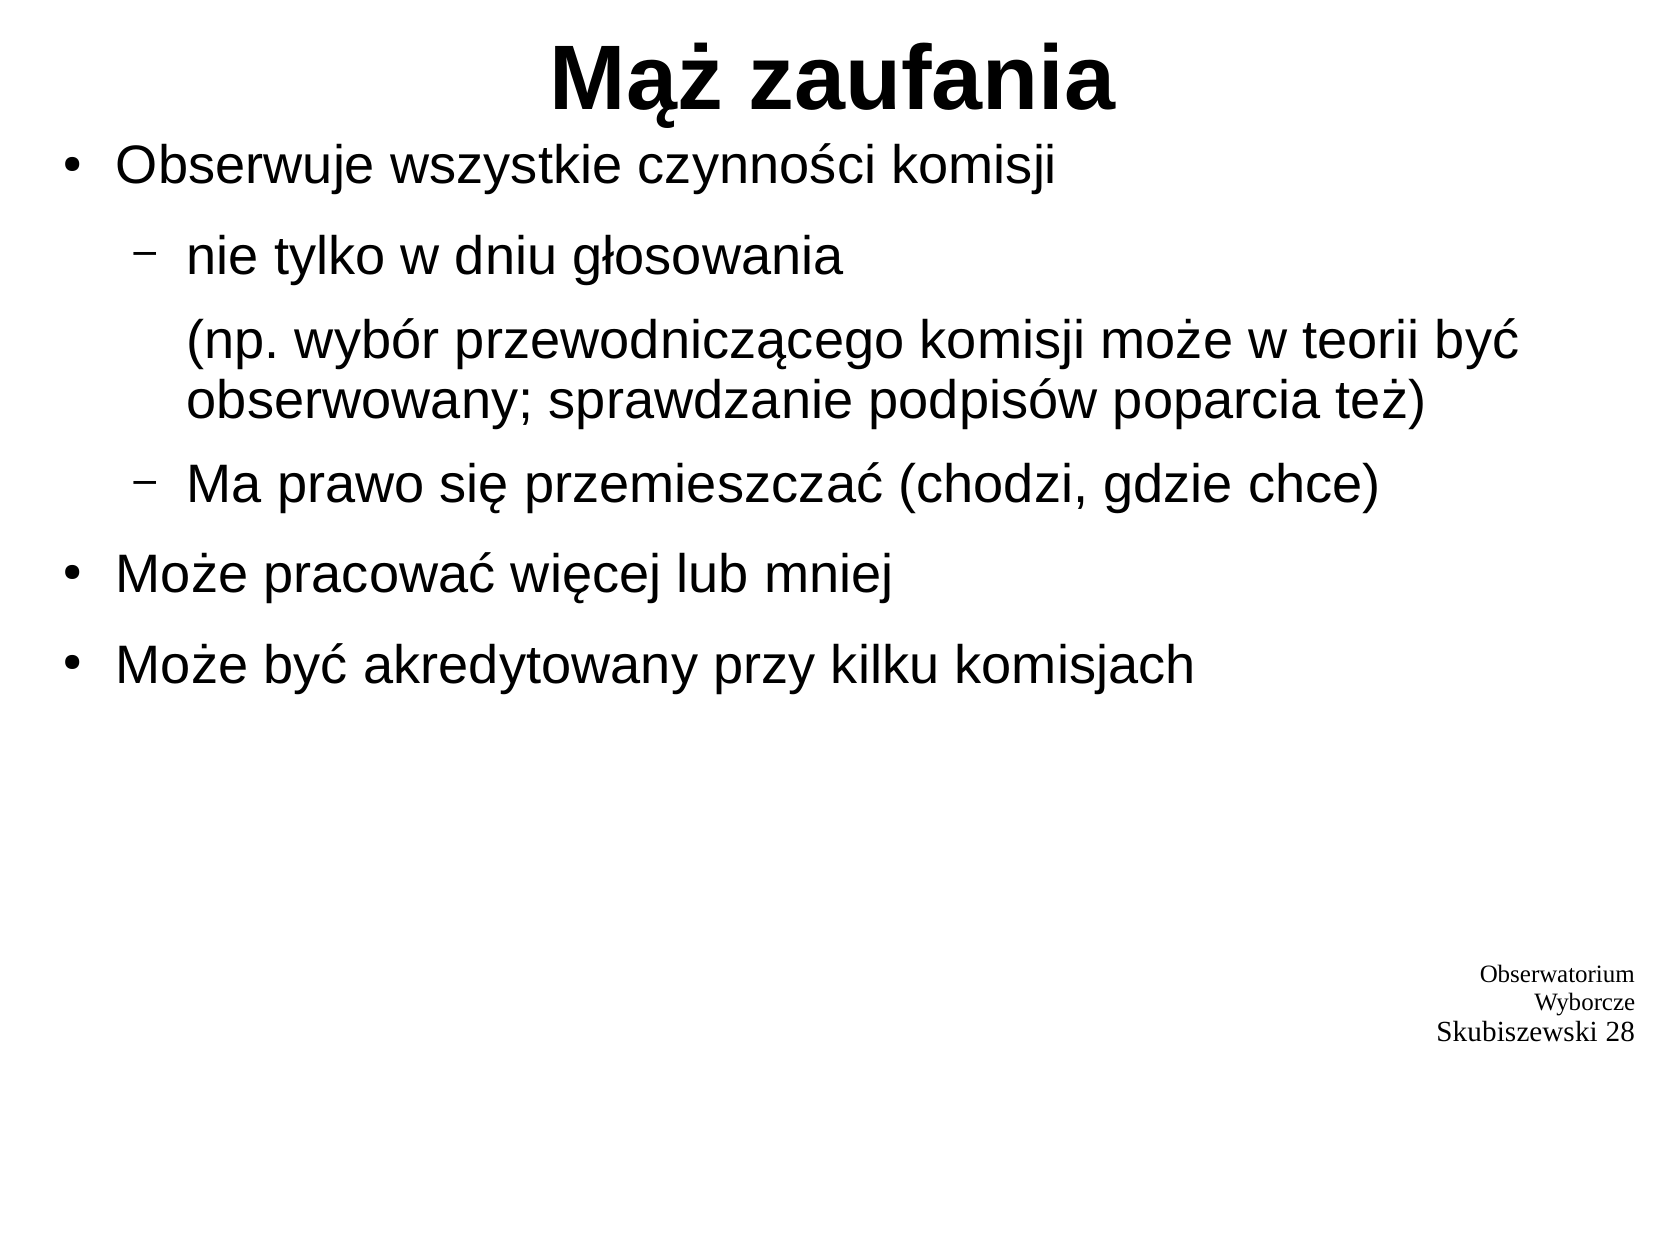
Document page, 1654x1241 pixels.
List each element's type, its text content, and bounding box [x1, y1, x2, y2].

list Obserwuje wszystkie czynności komisji nie tylko w dniu głosowania (np. wybór przewodniczącego komisji może w teorii być obserwowany; sprawdzanie podpisów poparcia też) Ma prawo się przemieszczać (chodzi, gdzie chce) Może pracować więcej lub mniej Może być akredytowany przy kilku komisjach [45, 135, 1621, 1186]
title Mąż zaufania [88, 26, 1577, 135]
